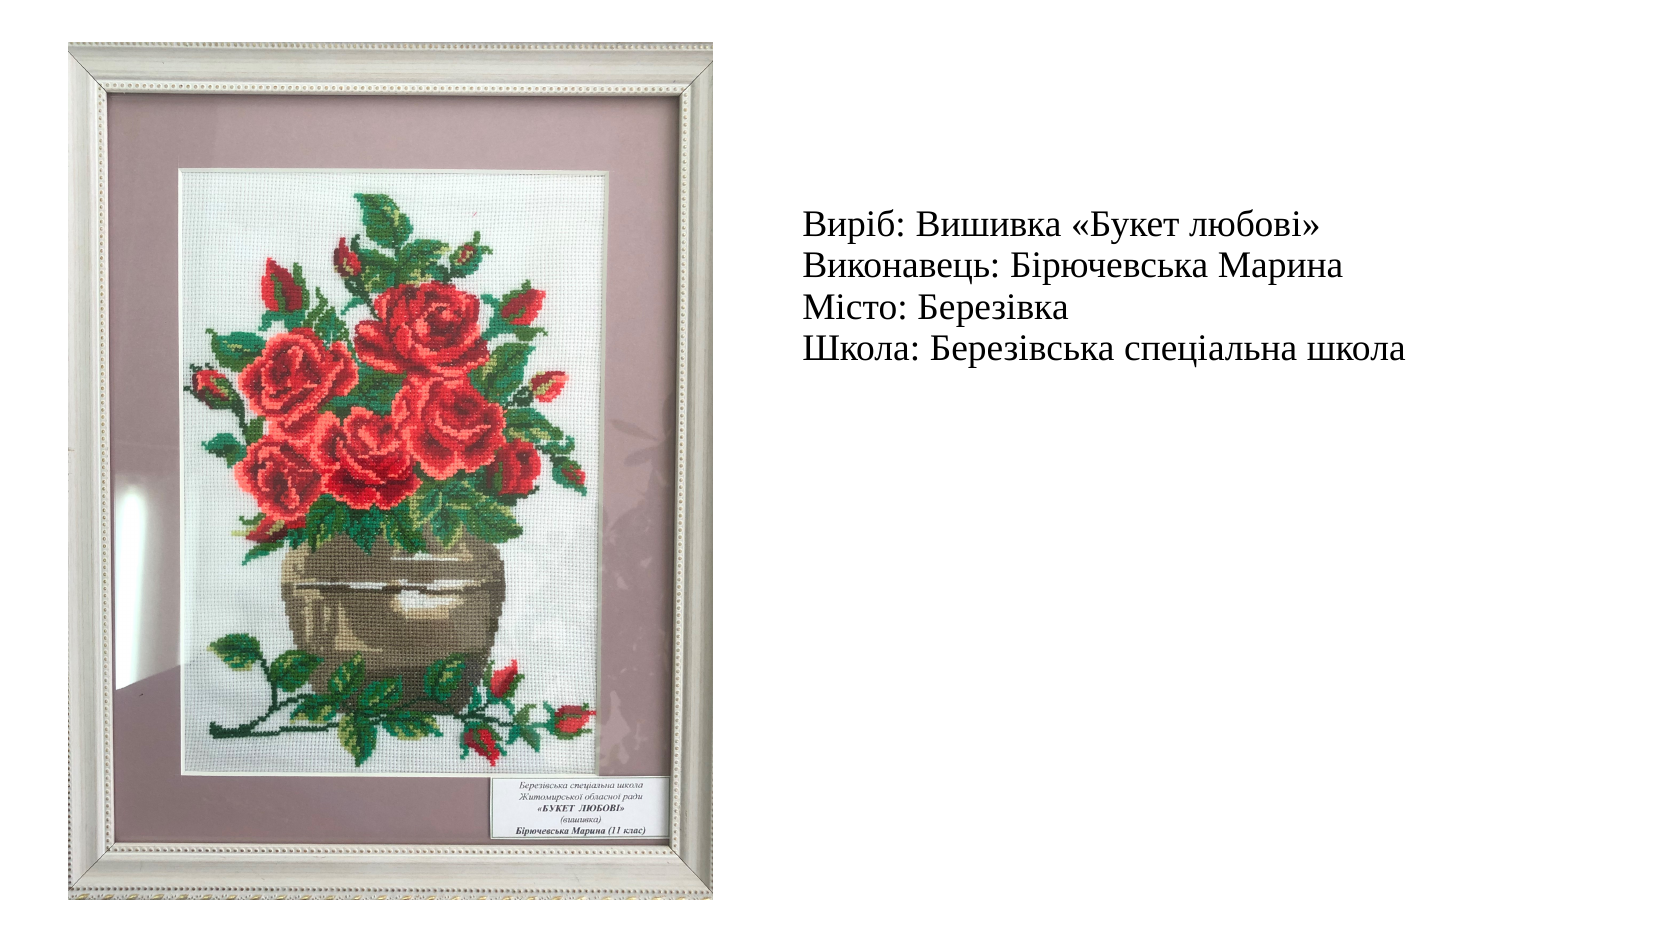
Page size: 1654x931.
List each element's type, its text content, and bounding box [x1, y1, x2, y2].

text_box Виріб: Вишивка «Букет любові» Виконавець: Бірючевська Марина Місто: Березівка Школа: Березівська спеціальна школа [787, 195, 1538, 488]
picture [68, 42, 713, 901]
